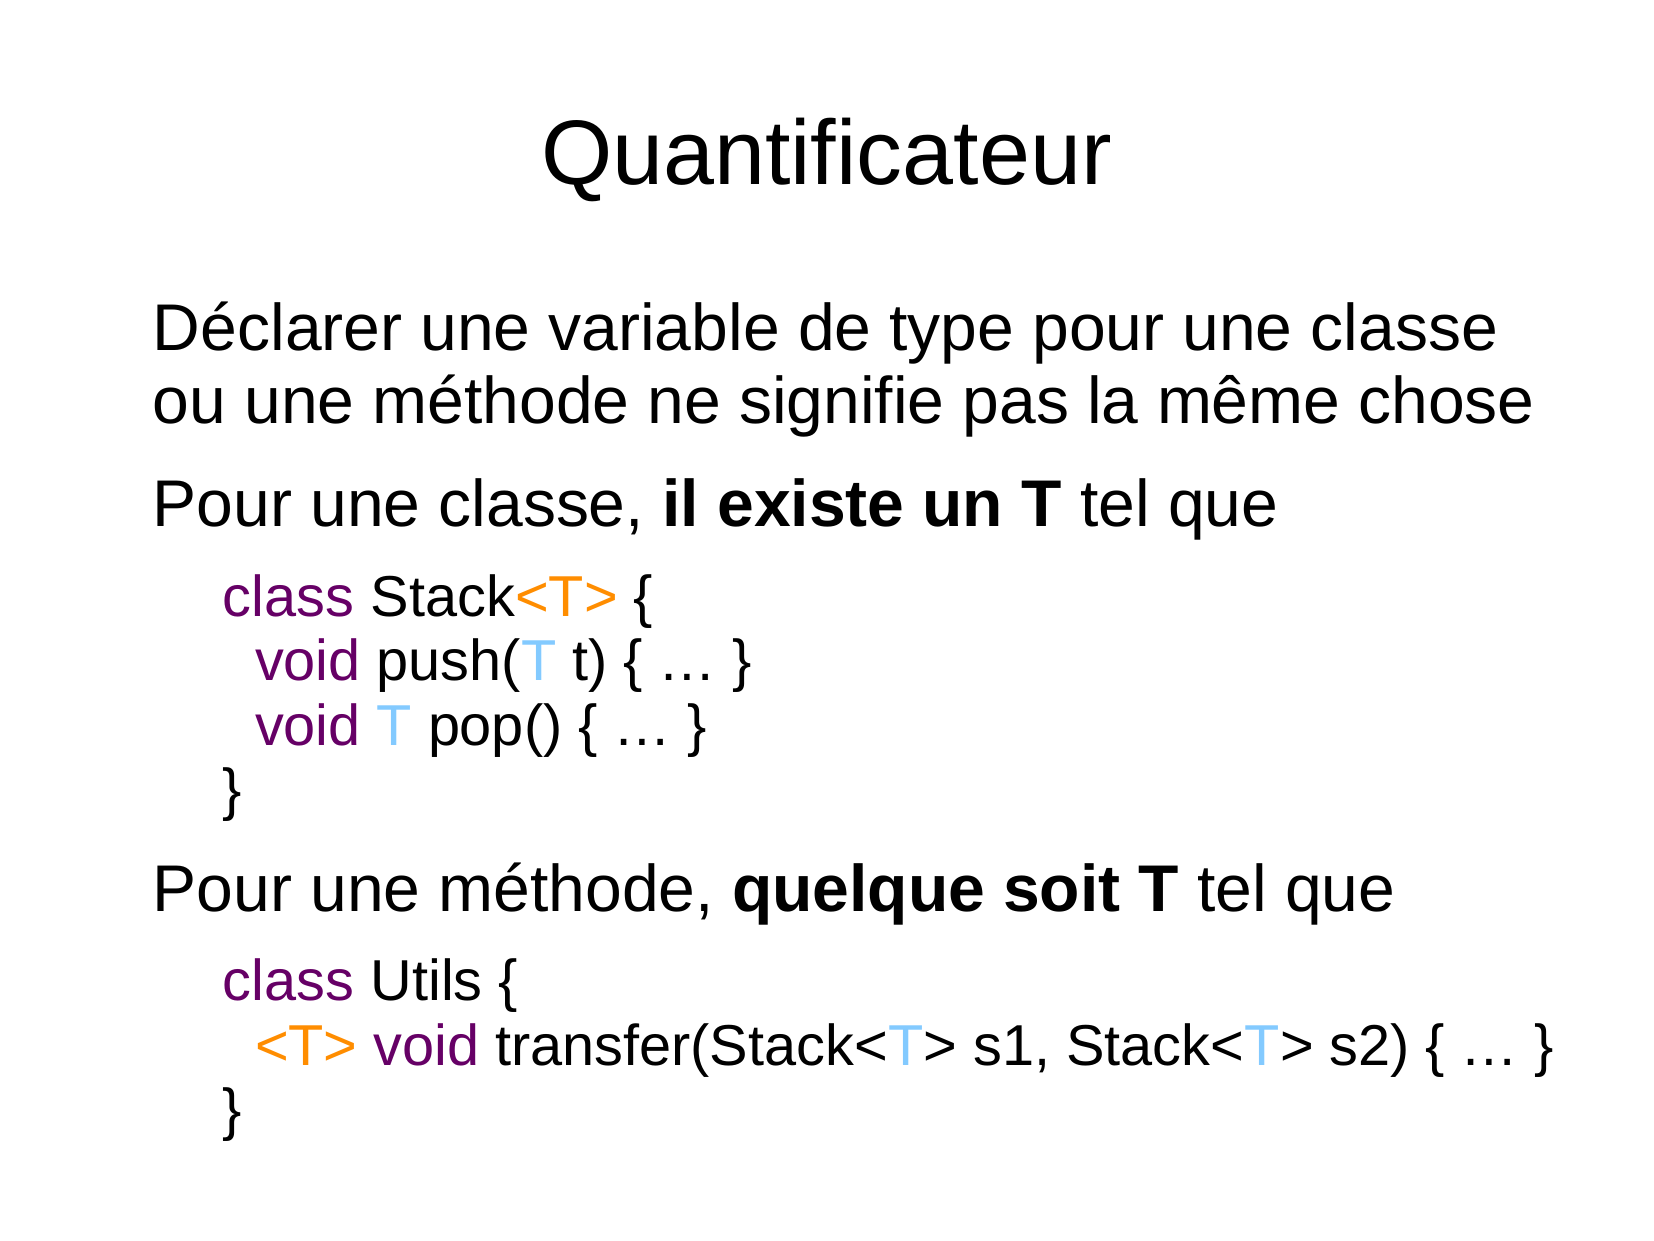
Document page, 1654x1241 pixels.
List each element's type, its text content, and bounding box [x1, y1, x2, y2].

list Déclarer une variable de type pour une classe ou une méthode ne signifie pas la même chose Pour une classe, il existe un T tel que class Stack<T> { void push(T t) { … } void T pop() { … } } Pour une méthode, quelque soit T tel que class Utils { <T> void transfer(Stack<T> s1, Stack<T> s2) { … } } [82, 290, 1571, 1171]
title Quantificateur [82, 49, 1571, 257]
